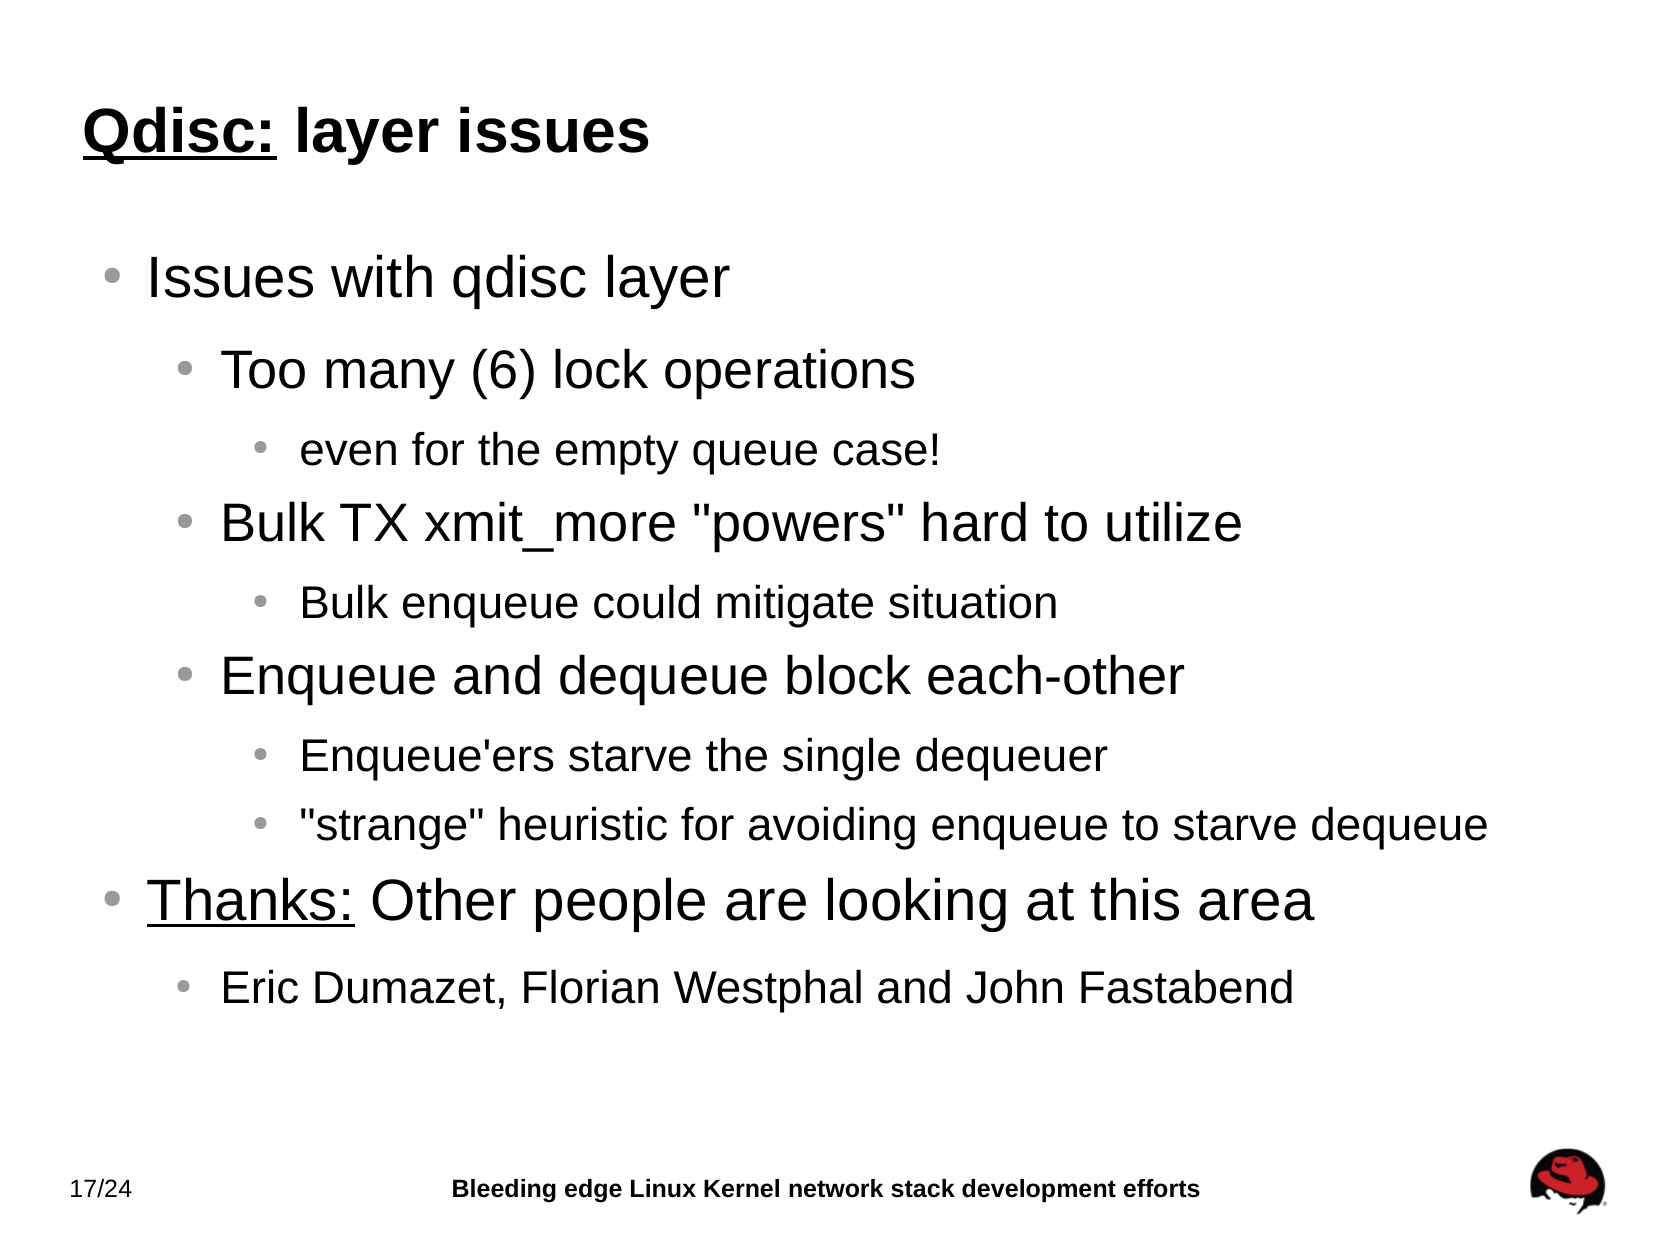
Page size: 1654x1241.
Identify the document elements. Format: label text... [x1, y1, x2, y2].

list Issues with qdisc layer Too many (6) lock operations even for the empty queue case! Bulk TX xmit_more "powers" hard to utilize Bulk enqueue could mitigate situation Enqueue and dequeue block each-other Enqueue'ers starve the single dequeuer "strange" heuristic for avoiding enqueue to starve dequeue Thanks: Other people are looking at this area Eric Dumazet, Florian Westphal and John Fastabend [86, 244, 1576, 1039]
picture [1529, 1146, 1613, 1224]
title Qdisc: layer issues [82, 37, 1571, 226]
